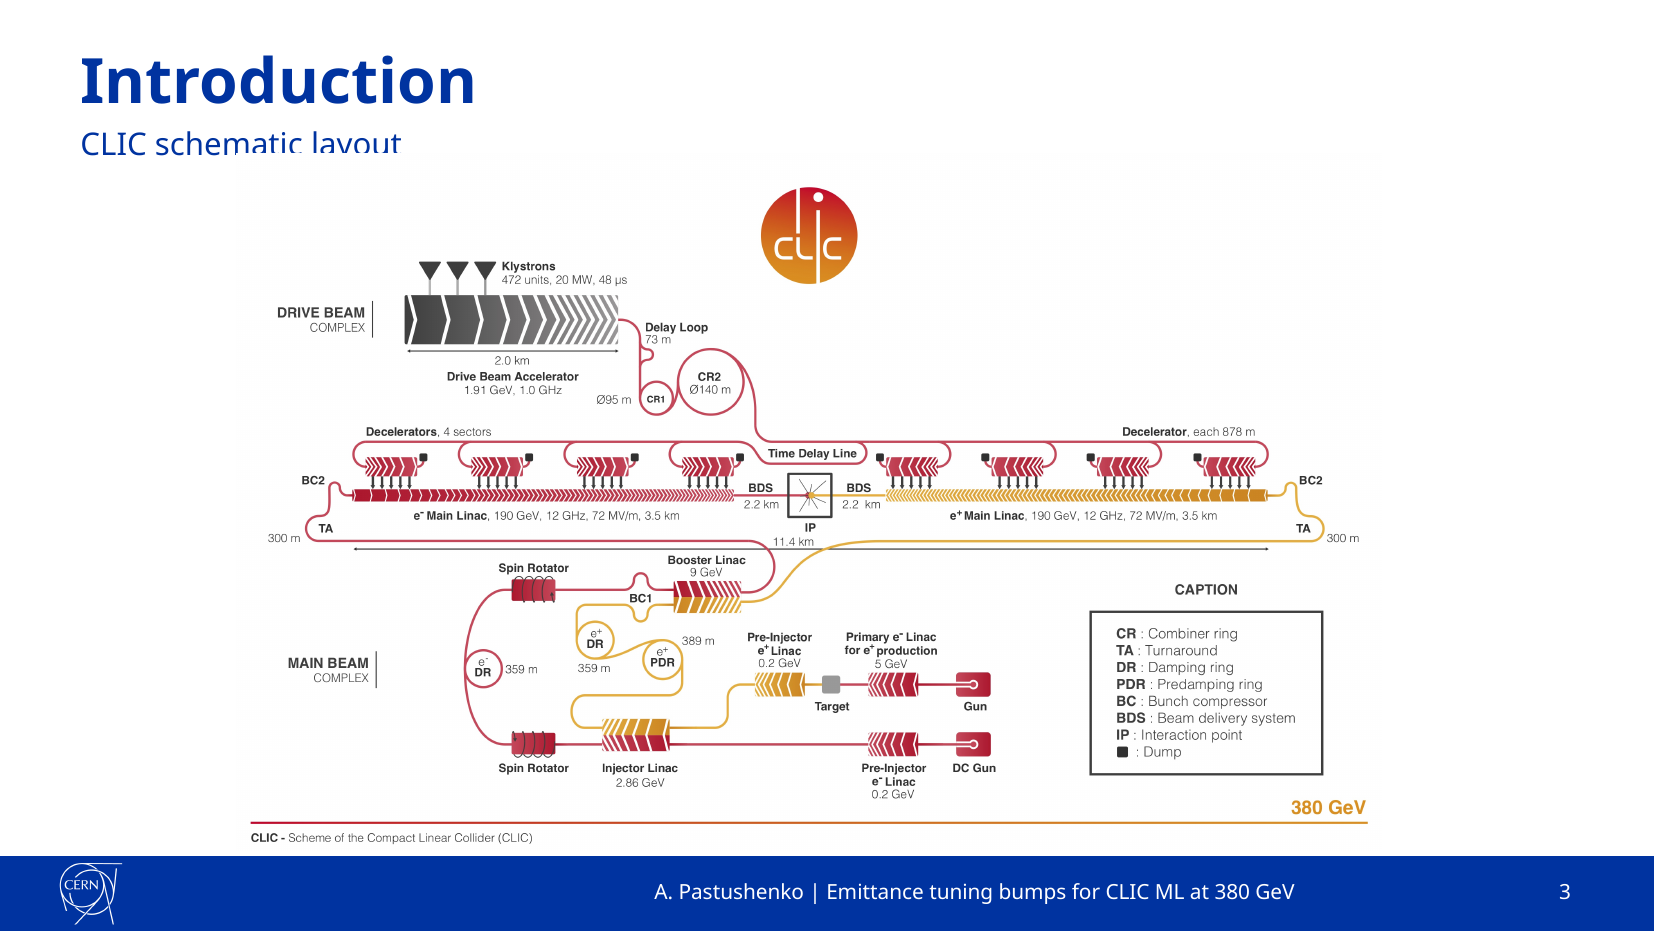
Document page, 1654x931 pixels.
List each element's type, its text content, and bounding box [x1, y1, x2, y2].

picture [56, 859, 127, 928]
title Introduction CLIC schematic layout [80, 37, 1569, 147]
picture [236, 153, 1382, 851]
